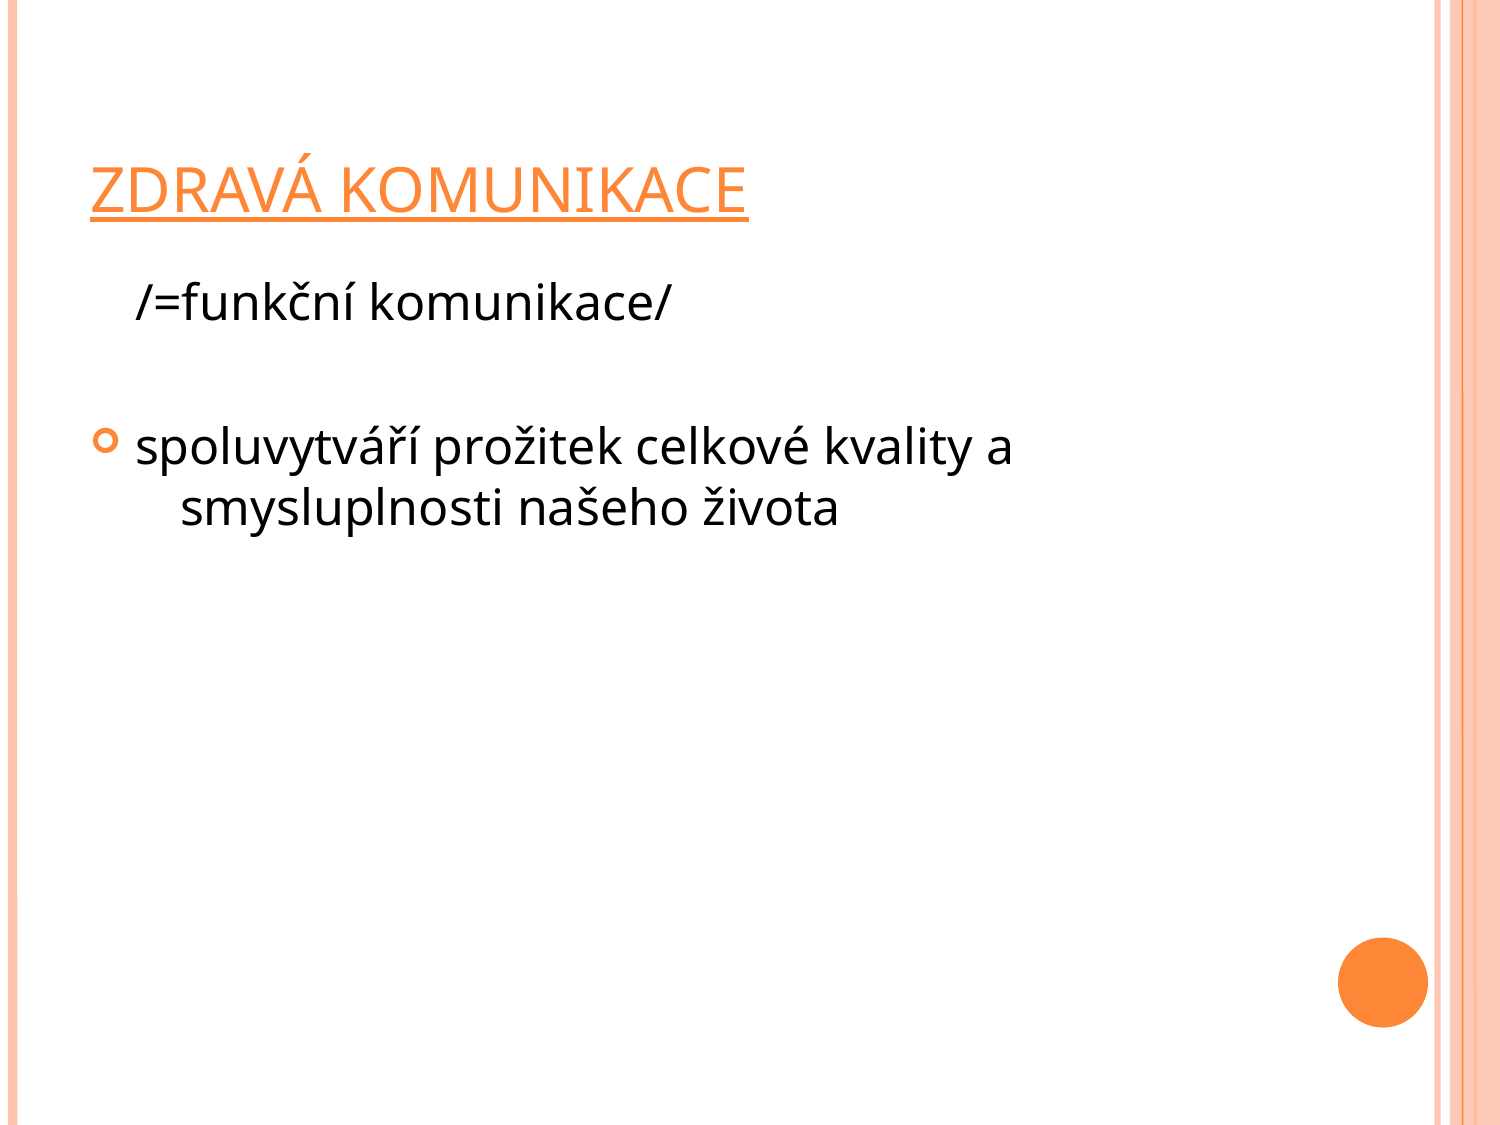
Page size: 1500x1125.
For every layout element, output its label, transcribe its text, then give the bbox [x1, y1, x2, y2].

title Zdravá komunikace [75, 45, 1300, 233]
list /=funkční komunikace/ spoluvytváří prožitek celkové kvality a smysluplnosti našeho života [75, 262, 1300, 1062]
